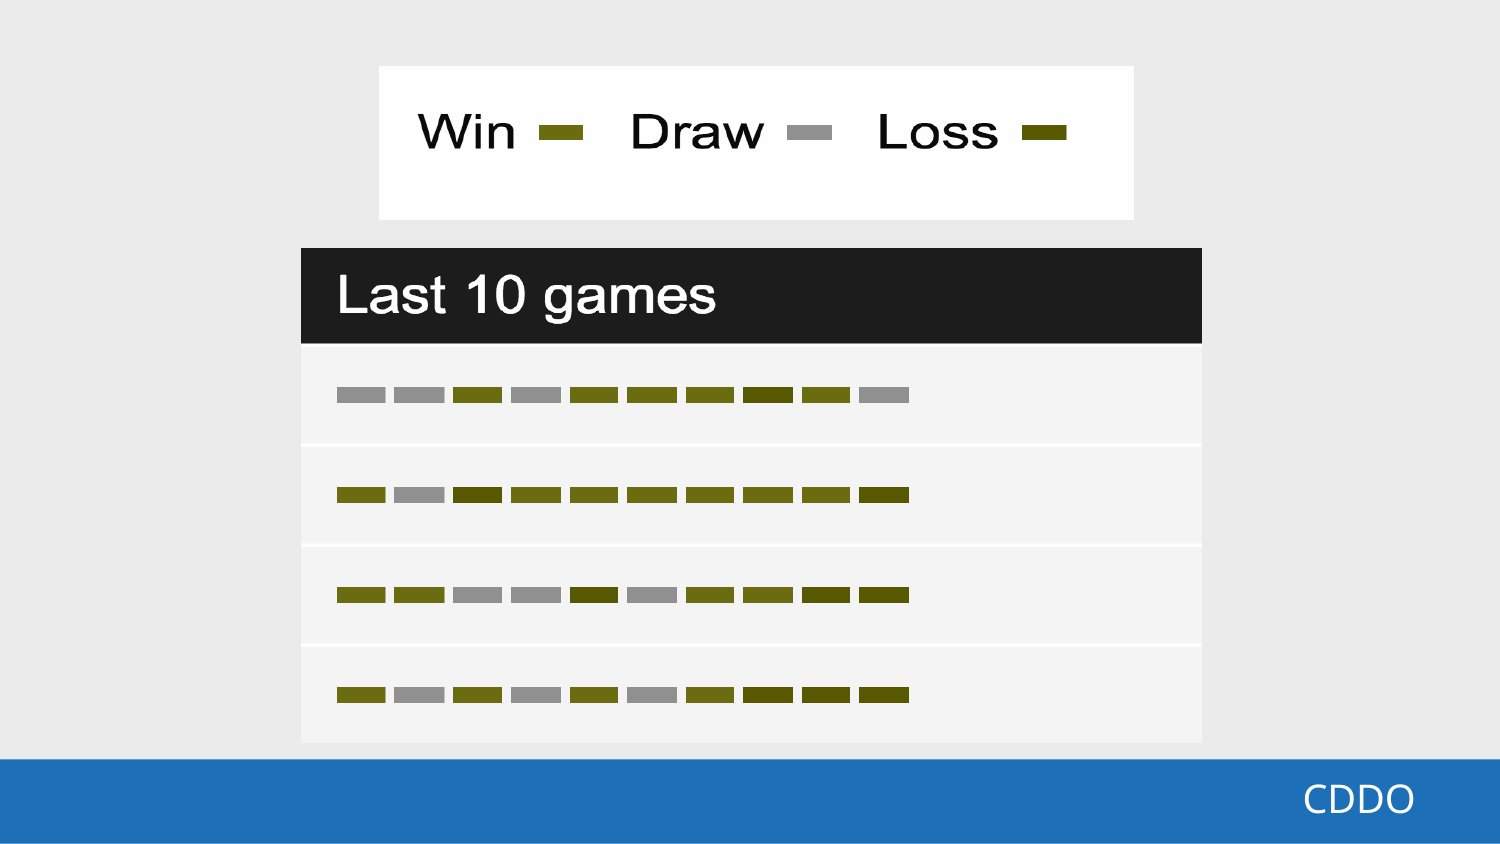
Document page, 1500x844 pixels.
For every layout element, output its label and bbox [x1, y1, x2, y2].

picture [379, 66, 1134, 220]
picture [301, 248, 1202, 743]
